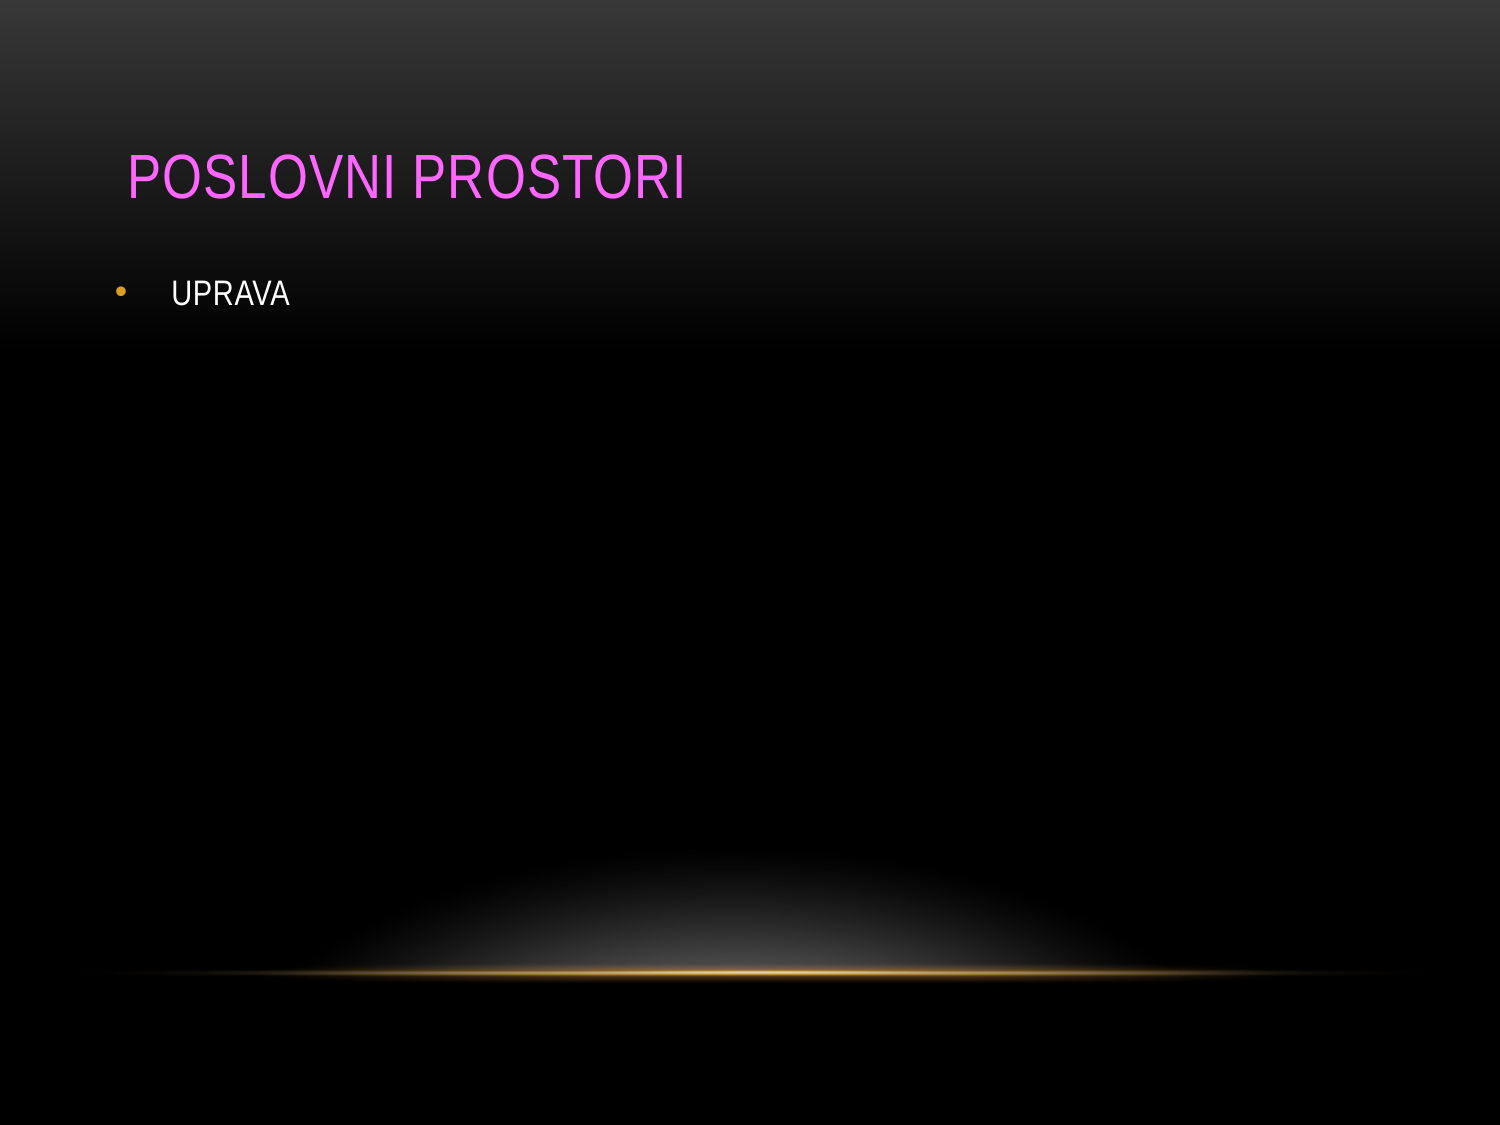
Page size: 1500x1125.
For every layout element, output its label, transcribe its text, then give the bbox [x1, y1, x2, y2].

list UPRAVA [99, 262, 1400, 938]
title poslovni prostori [112, 31, 1413, 219]
picture [0, 0, 1500, 1125]
